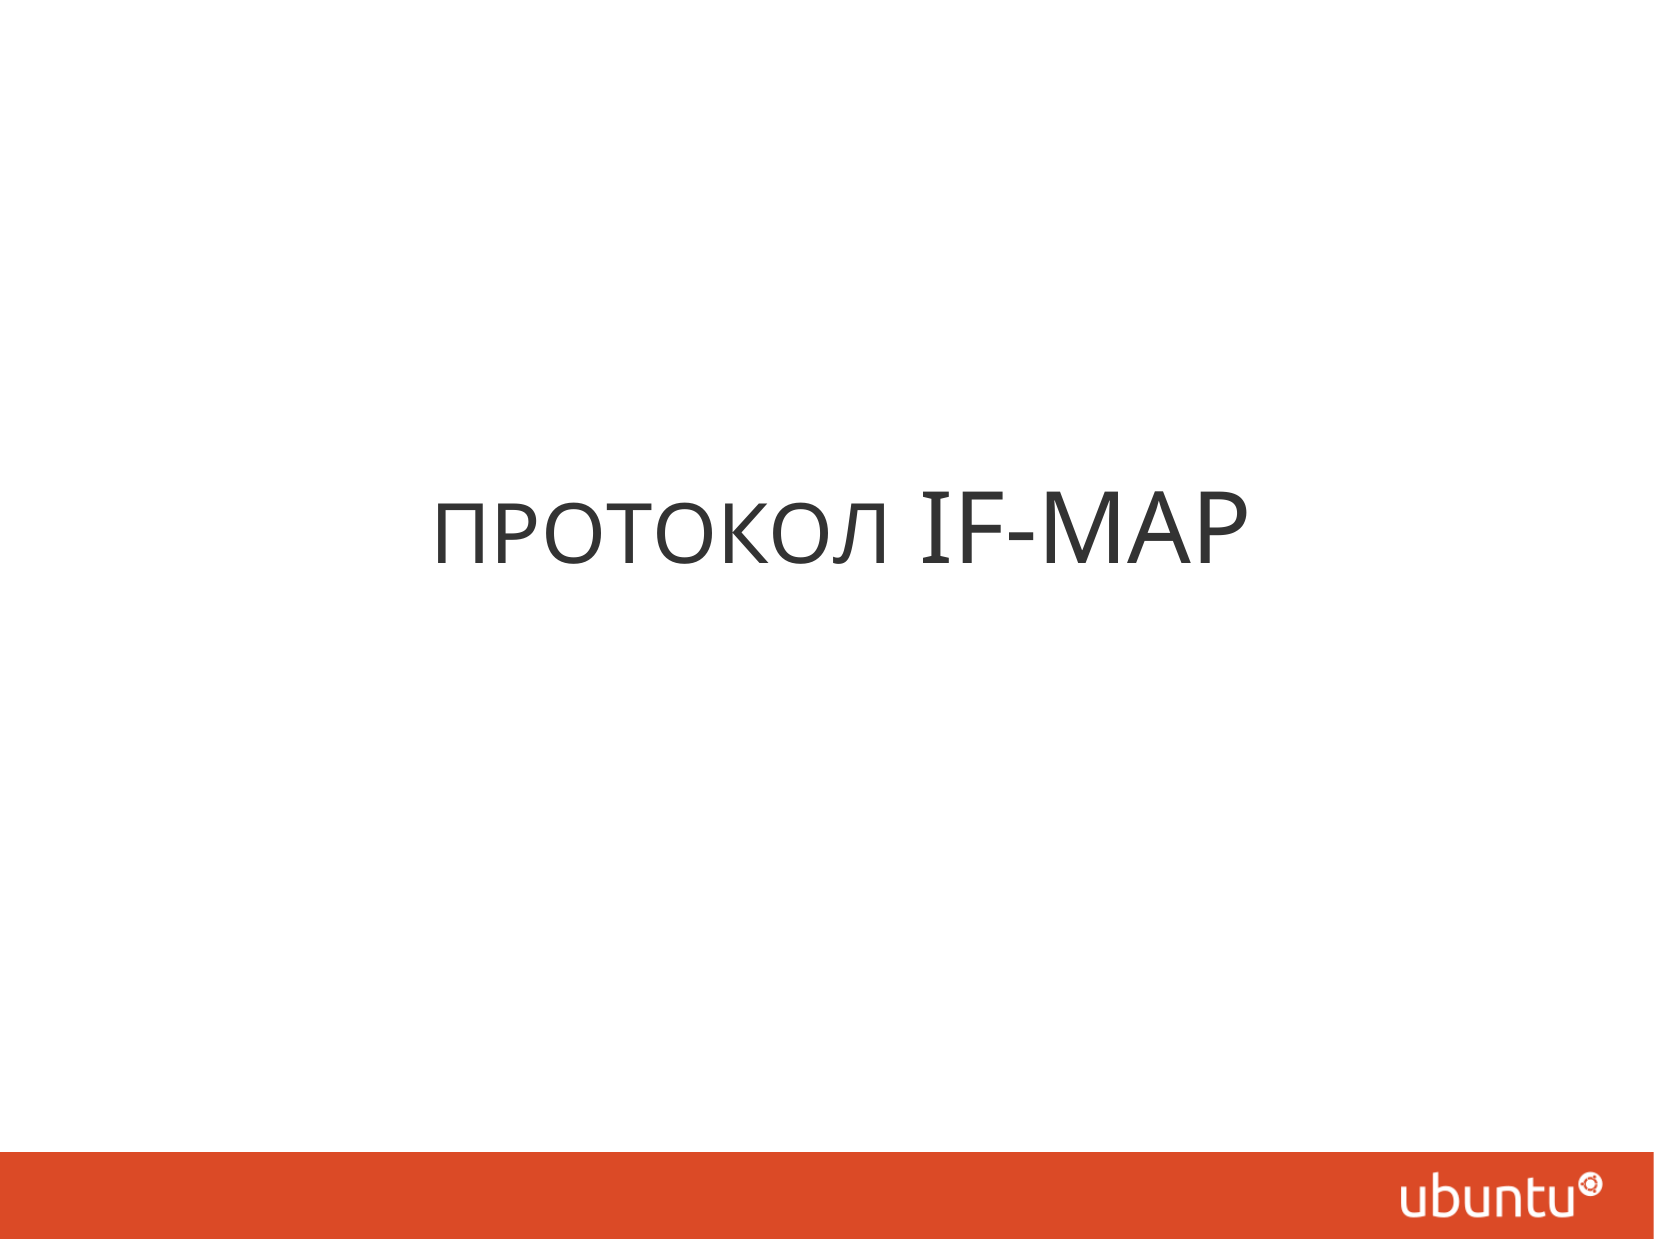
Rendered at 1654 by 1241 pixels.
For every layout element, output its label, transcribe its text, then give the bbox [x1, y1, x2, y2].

text_box ПРОТОКОЛ IF-MAP [324, 455, 1359, 591]
picture [0, 1152, 1654, 1239]
